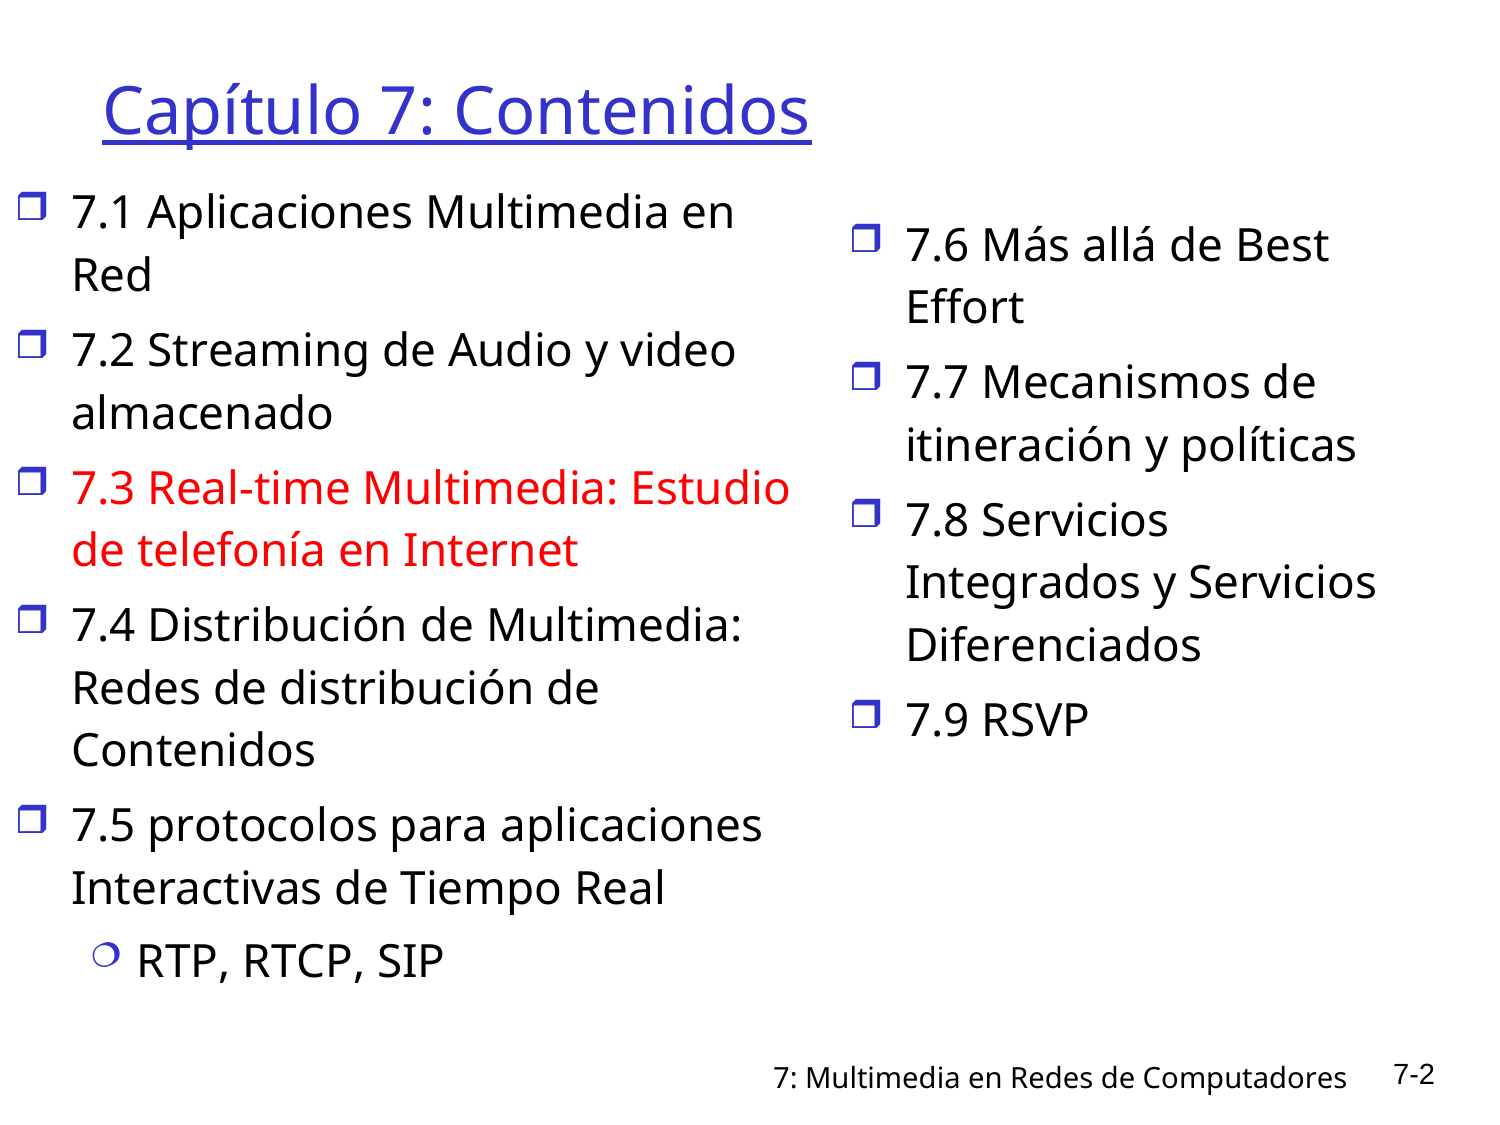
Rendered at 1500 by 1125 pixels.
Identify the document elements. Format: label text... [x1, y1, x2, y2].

list 7.1 Aplicaciones Multimedia en Red 7.2 Streaming de Audio y video almacenado 7.3 Real-time Multimedia: Estudio de telefonía en Internet 7.4 Distribución de Multimedia: Redes de distribución de Contenidos 7.5 protocolos para aplicaciones Interactivas de Tiempo Real RTP, RTCP, SIP [0, 172, 824, 978]
list 7.6 Más allá de Best Effort 7.7 Mecanismos de itineración y políticas 7.8 Servicios Integrados y Servicios Diferenciados 7.9 RSVP [834, 204, 1430, 968]
title Capítulo 7: Contenidos [87, 37, 1363, 181]
